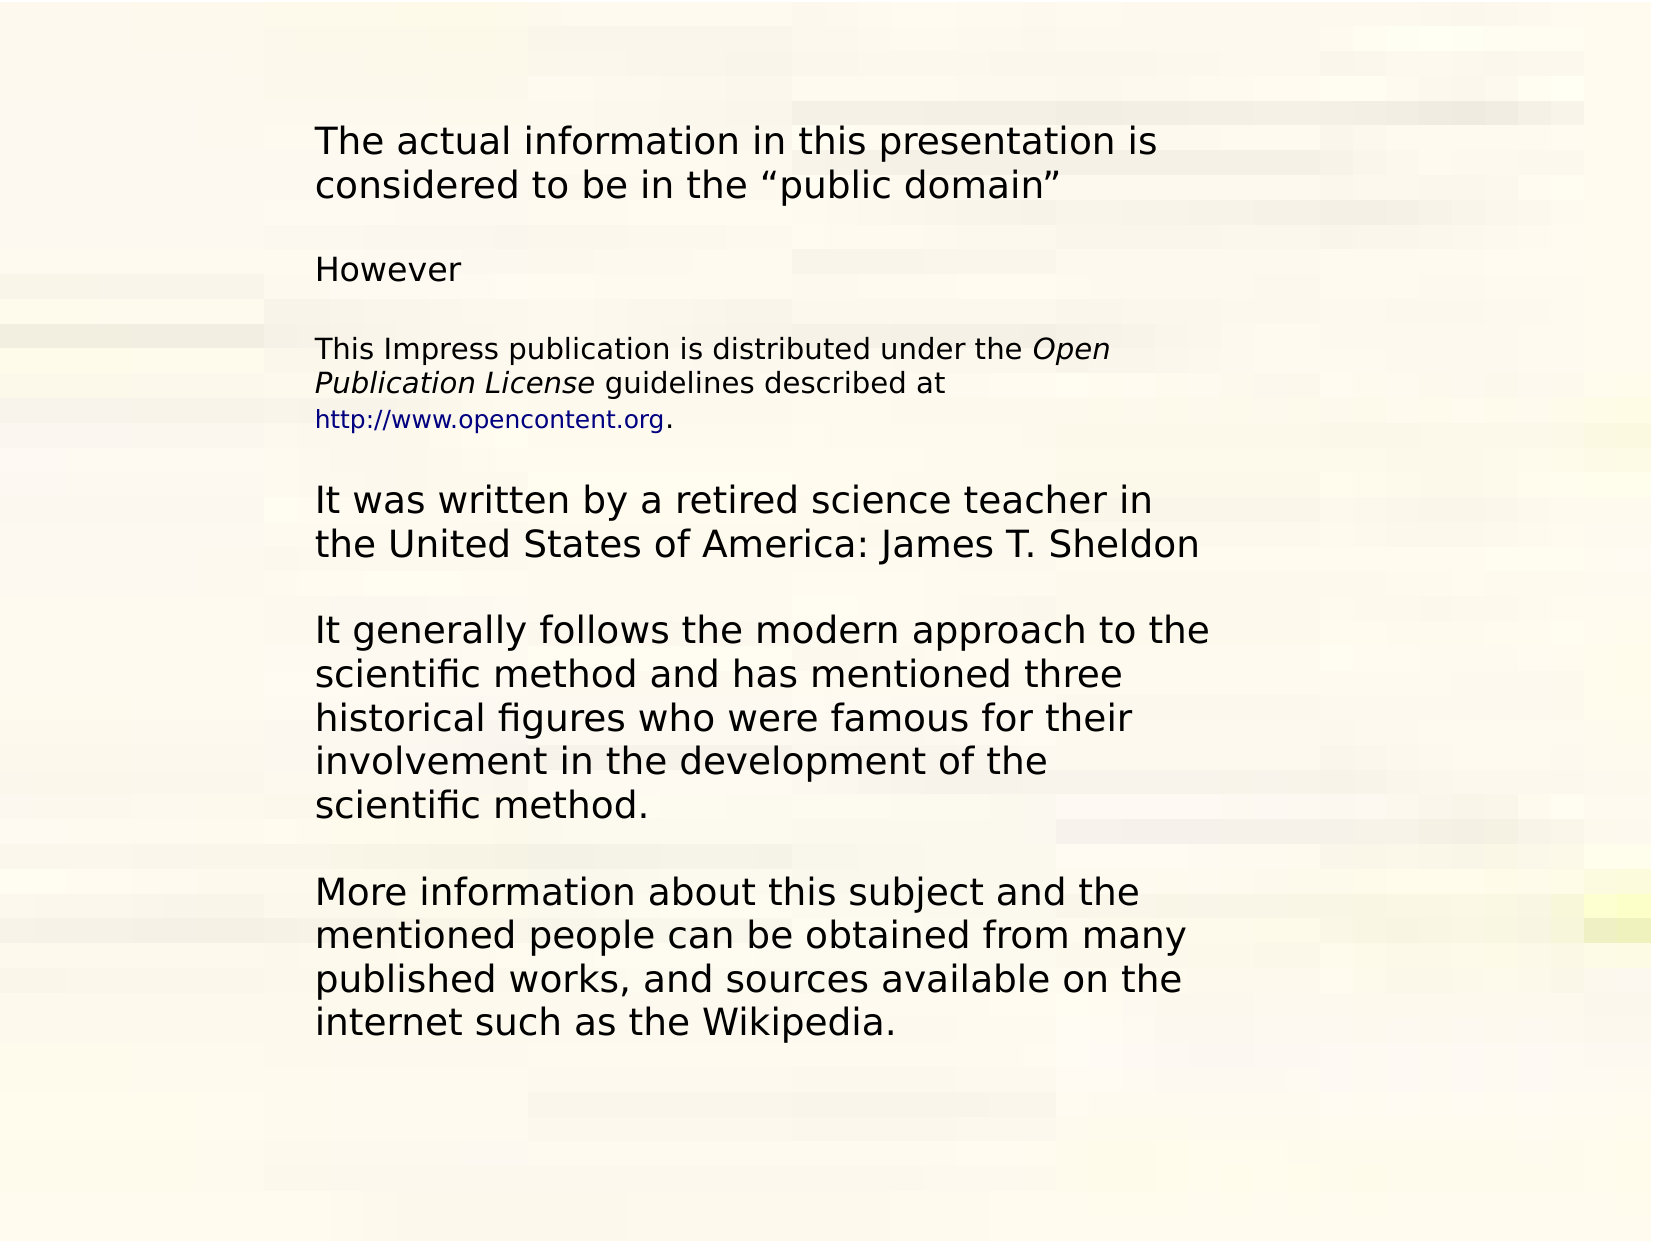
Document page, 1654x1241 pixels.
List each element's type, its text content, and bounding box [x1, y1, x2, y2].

text_box The actual information in this presentation is considered to be in the “public domain” However This Impress publication is distributed under the Open Publication License guidelines described at http://www.opencontent.org. It was written by a retired science teacher in the United States of America: James T. Sheldon It generally follows the modern approach to the scientific method and has mentioned three historical figures who were famous for their involvement in the development of the scientific method. More information about this subject and the mentioned people can be obtained from many published works, and sources available on the internet such as the Wikipedia. [300, 112, 1238, 1162]
picture [0, 2, 1651, 1241]
